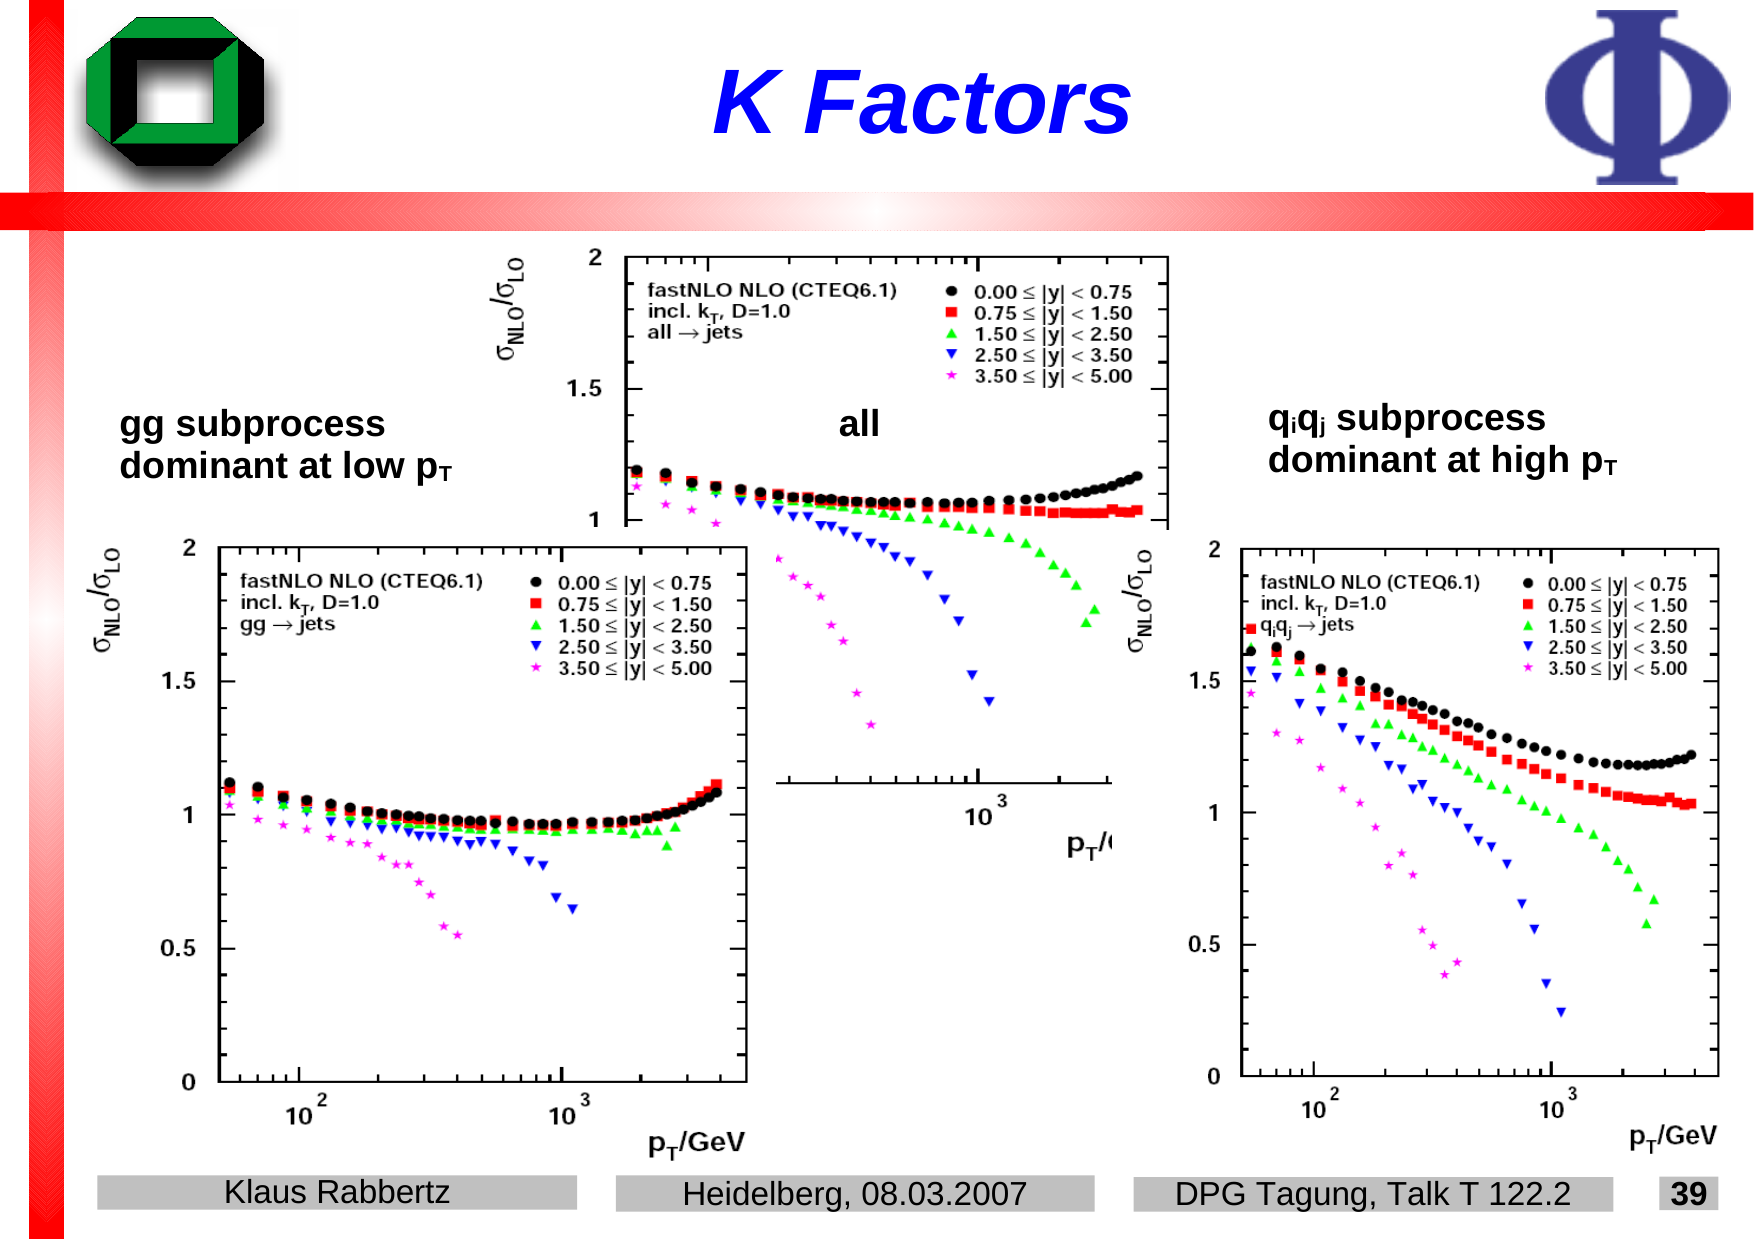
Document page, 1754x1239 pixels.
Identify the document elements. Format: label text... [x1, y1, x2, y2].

picture [1545, 10, 1731, 185]
title K Factors [282, 21, 1566, 183]
text_box all [827, 390, 893, 457]
picture [76, 238, 1744, 1165]
text_box qiqj subprocess dominant at high pT [1256, 384, 1630, 518]
text_box gg subprocess dominant at low pT [107, 390, 465, 511]
picture [64, 9, 299, 192]
